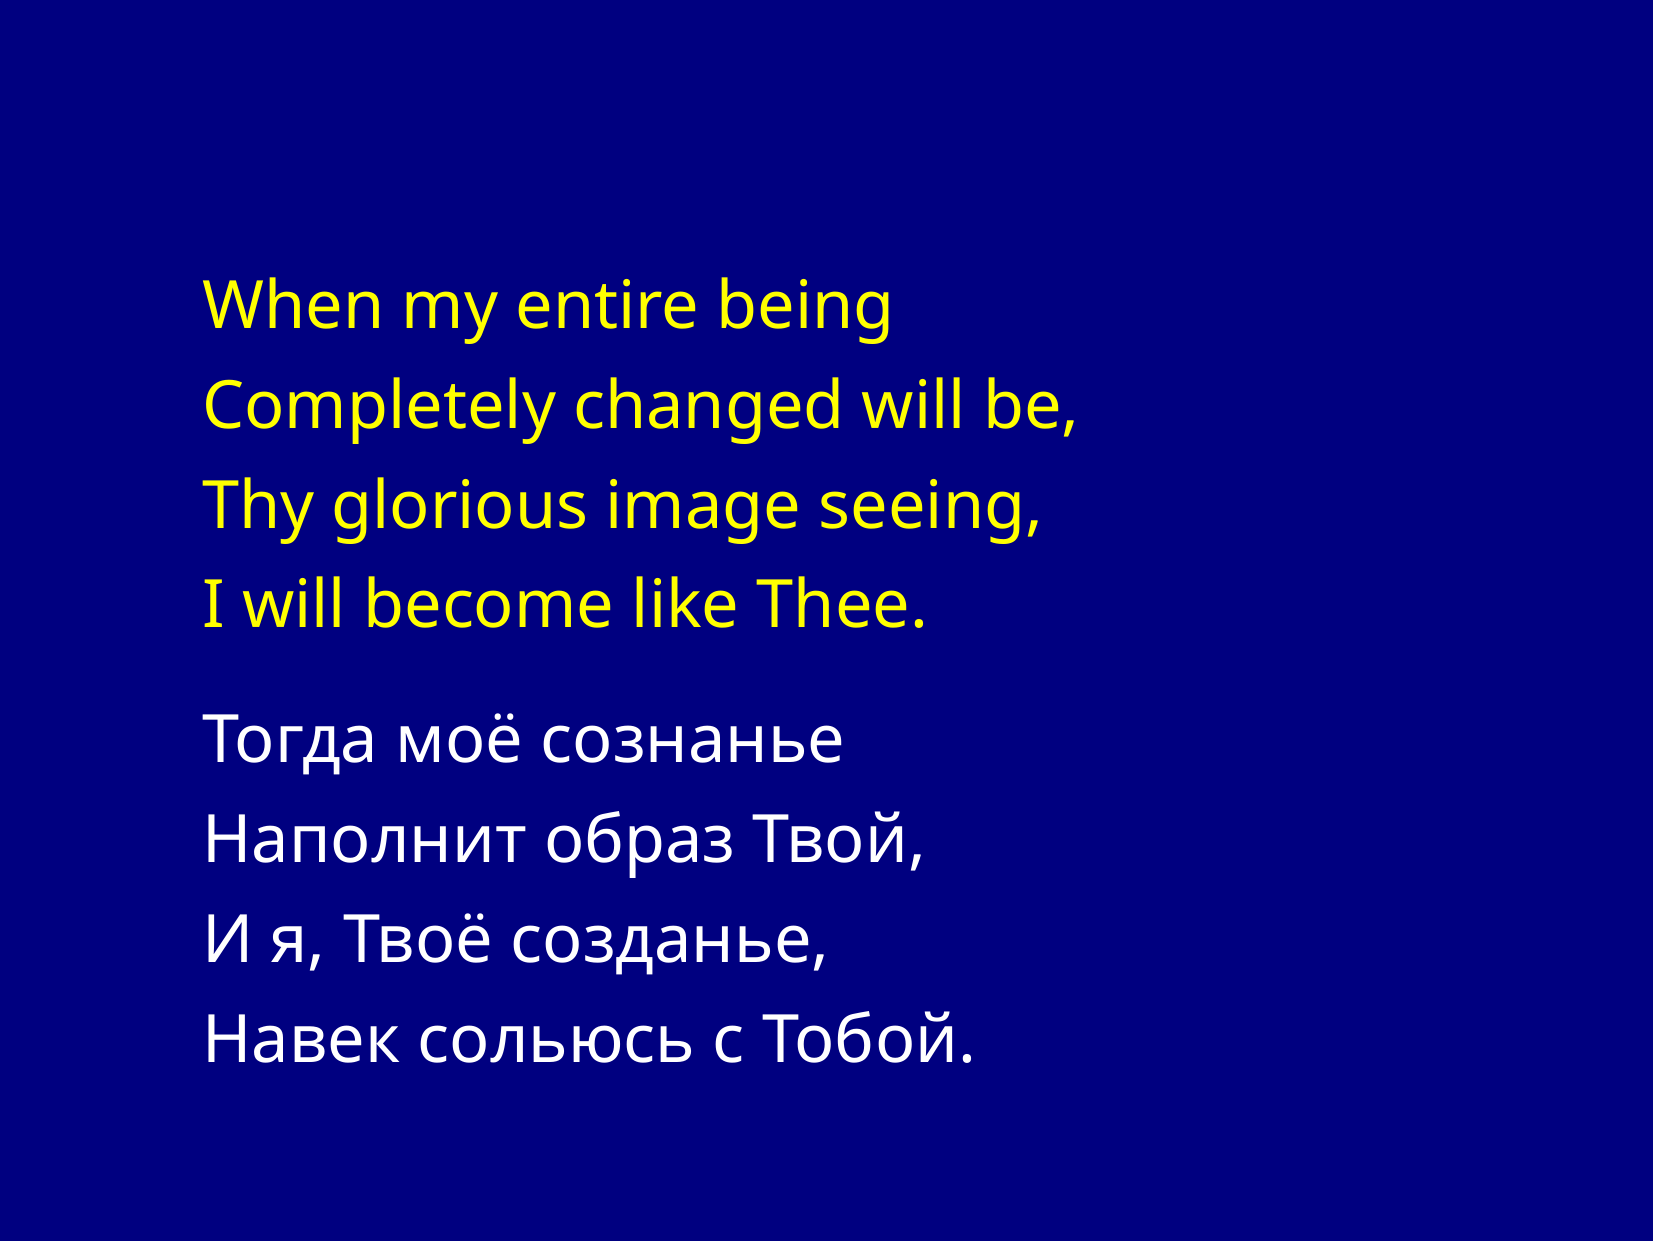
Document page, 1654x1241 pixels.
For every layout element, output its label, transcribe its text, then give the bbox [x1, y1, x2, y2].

text_box When my entire being Completely changed will be, Thy glorious image seeing, I will become like Thee. [75, 150, 1576, 638]
text_box Тогда моё сознанье Наполнит образ Твой, И я, Твоё созданье, Навек сольюсь с Тобой. [75, 675, 1576, 1163]
